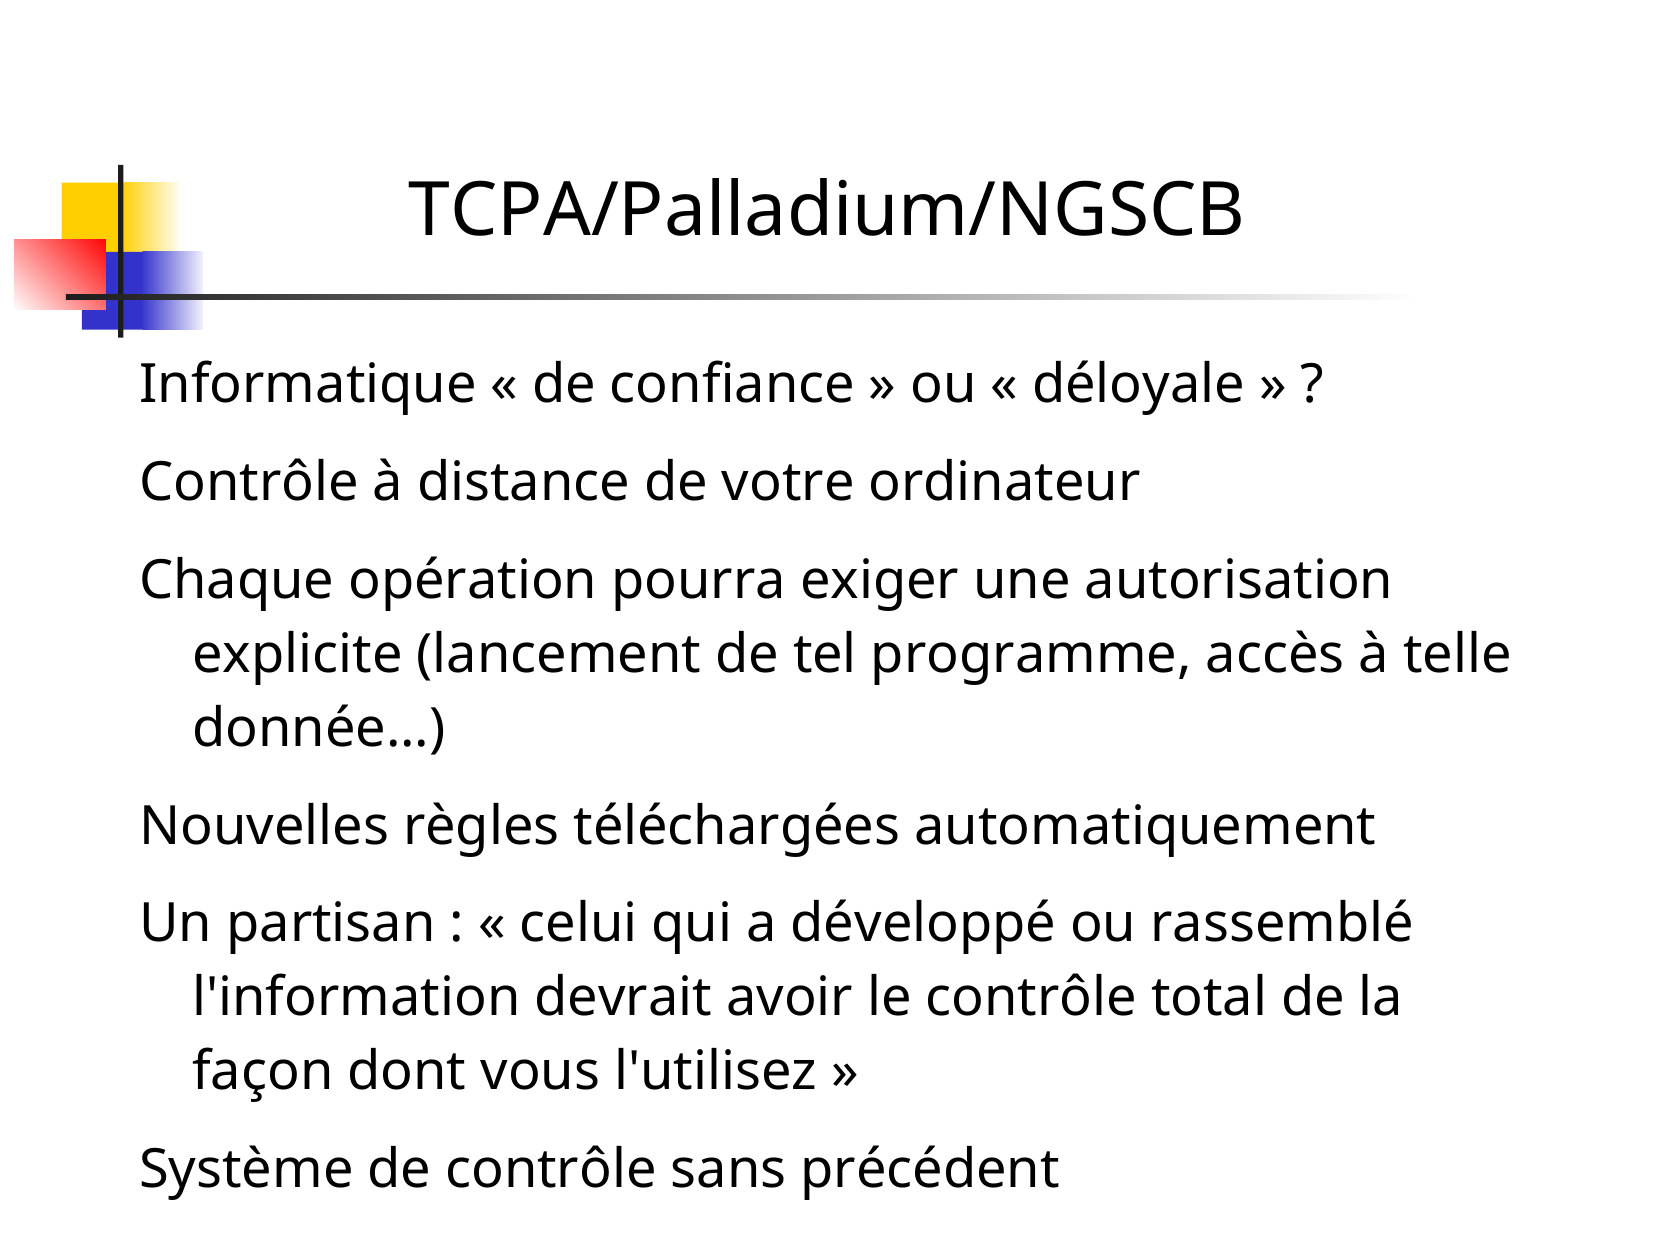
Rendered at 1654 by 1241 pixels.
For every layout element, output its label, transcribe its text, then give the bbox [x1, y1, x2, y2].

title TCPA/Palladium/NGSCB [121, 110, 1534, 303]
list Informatique « de confiance » ou « déloyale » ? Contrôle à distance de votre ordinateur Chaque opération pourra exiger une autorisation explicite (lancement de tel programme, accès à telle donnée...) Nouvelles règles téléchargées automatiquement Un partisan : « celui qui a développé ou rassemblé l'information devrait avoir le contrôle total de la façon dont vous l'utilisez » Système de contrôle sans précédent [121, 344, 1534, 1125]
